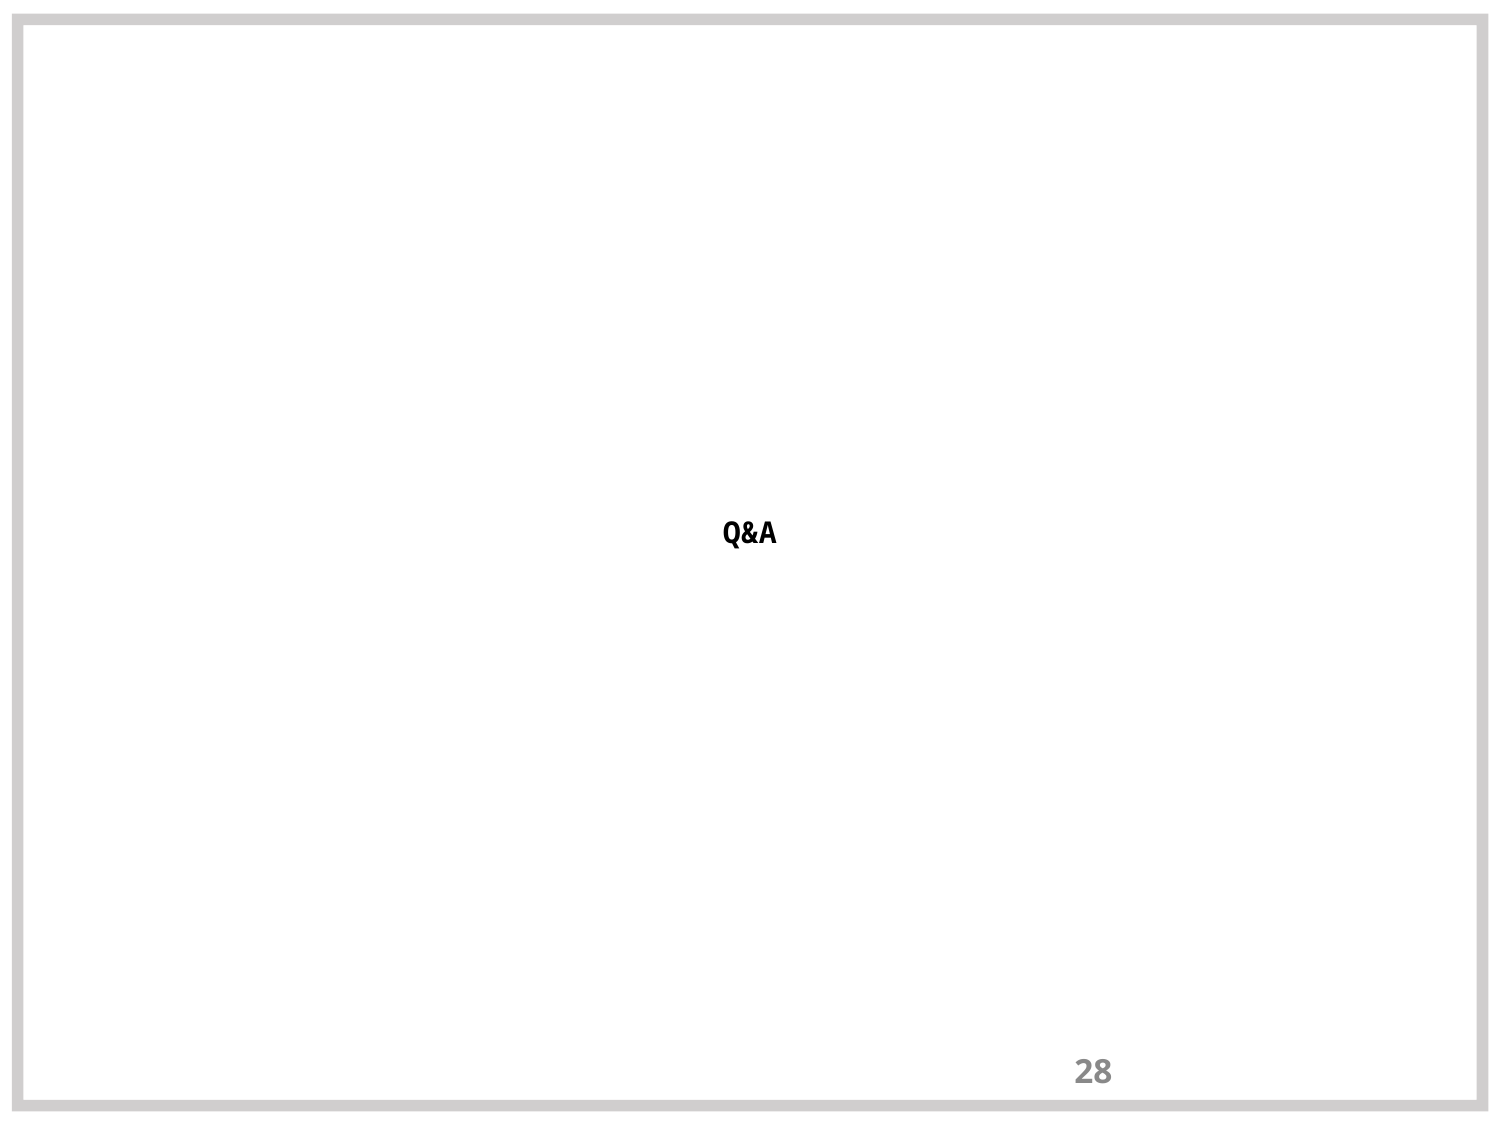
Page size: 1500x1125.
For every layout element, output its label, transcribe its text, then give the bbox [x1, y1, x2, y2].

text_box 28 [1059, 1042, 1397, 1103]
text_box [11, 13, 1489, 1112]
title Q&A [139, 479, 1361, 595]
